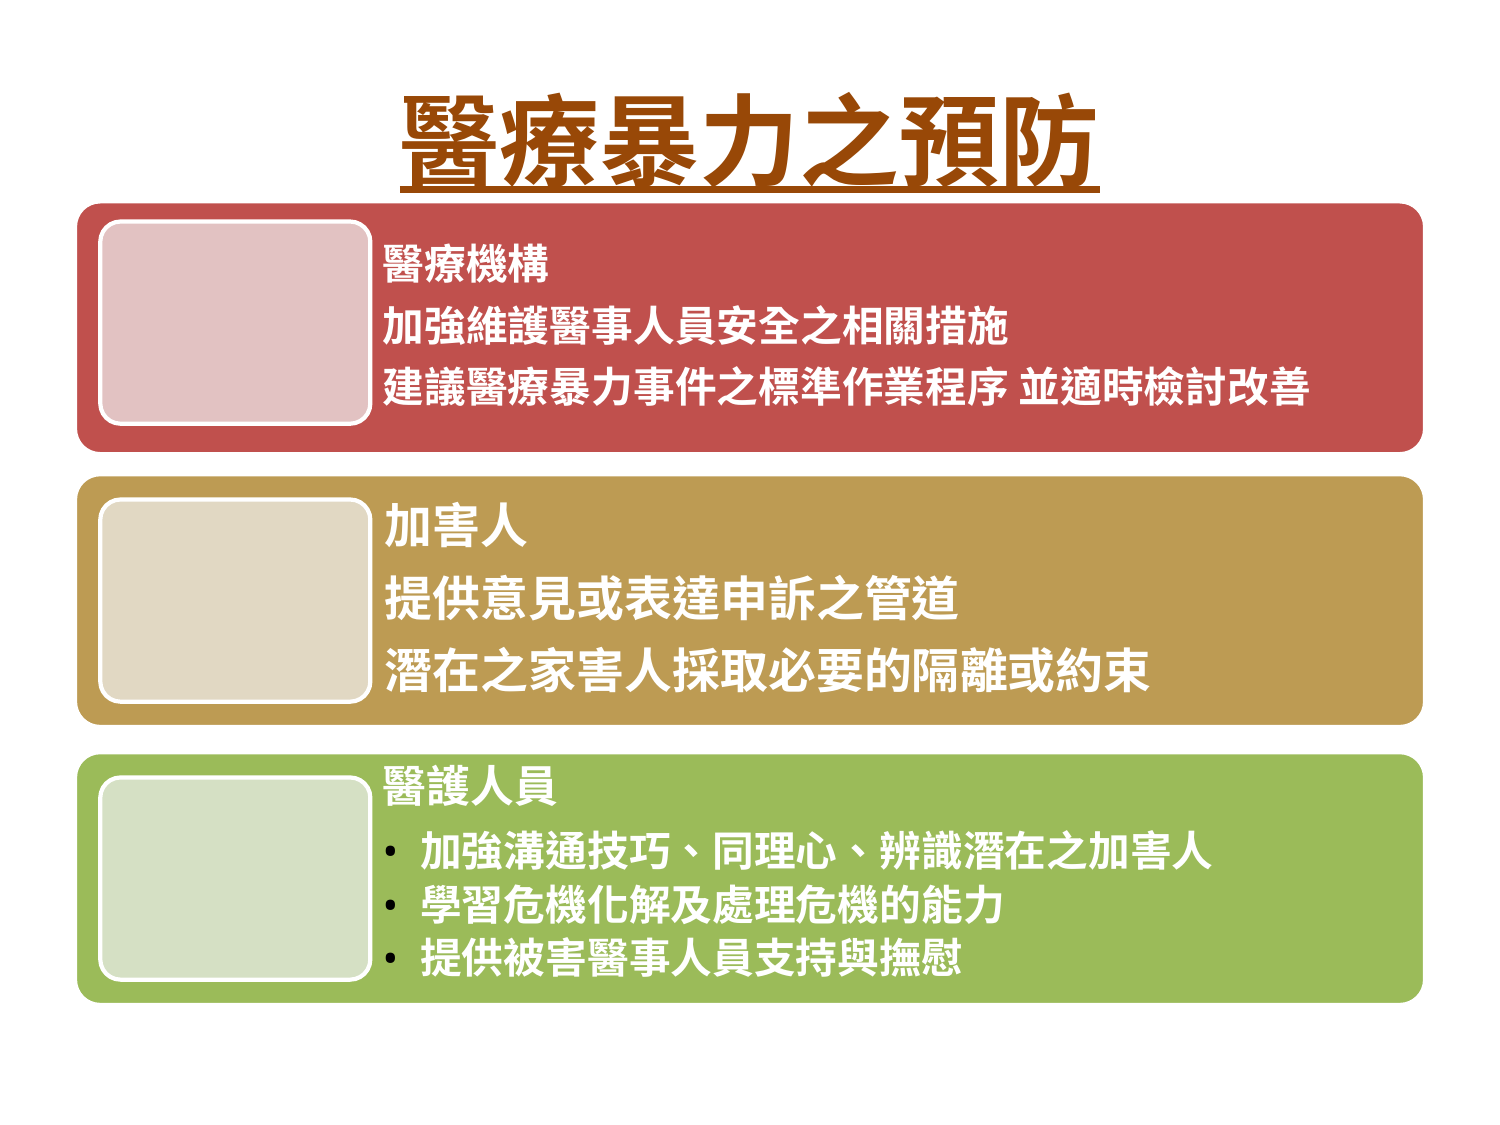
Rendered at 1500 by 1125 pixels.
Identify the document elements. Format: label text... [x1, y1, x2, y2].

text_box 醫療機構 加強維護醫事人員安全之相關措施 建議醫療暴力事件之標準作業程序 並適時檢討改善 [75, 201, 1426, 455]
text_box 醫護人員 加強溝通技巧、同理心、辨識潛在之加害人 學習危機化解及處理危機的能力 提供被害醫事人員支持與撫慰 [75, 752, 1426, 1005]
text_box [100, 221, 371, 424]
text_box [100, 499, 371, 702]
text_box 加害人 提供意見或表達申訴之管道 潛在之家害人採取必要的隔離或約束 [75, 474, 1426, 727]
text_box [100, 777, 371, 980]
title 醫療暴力之預防 [75, 45, 1426, 226]
